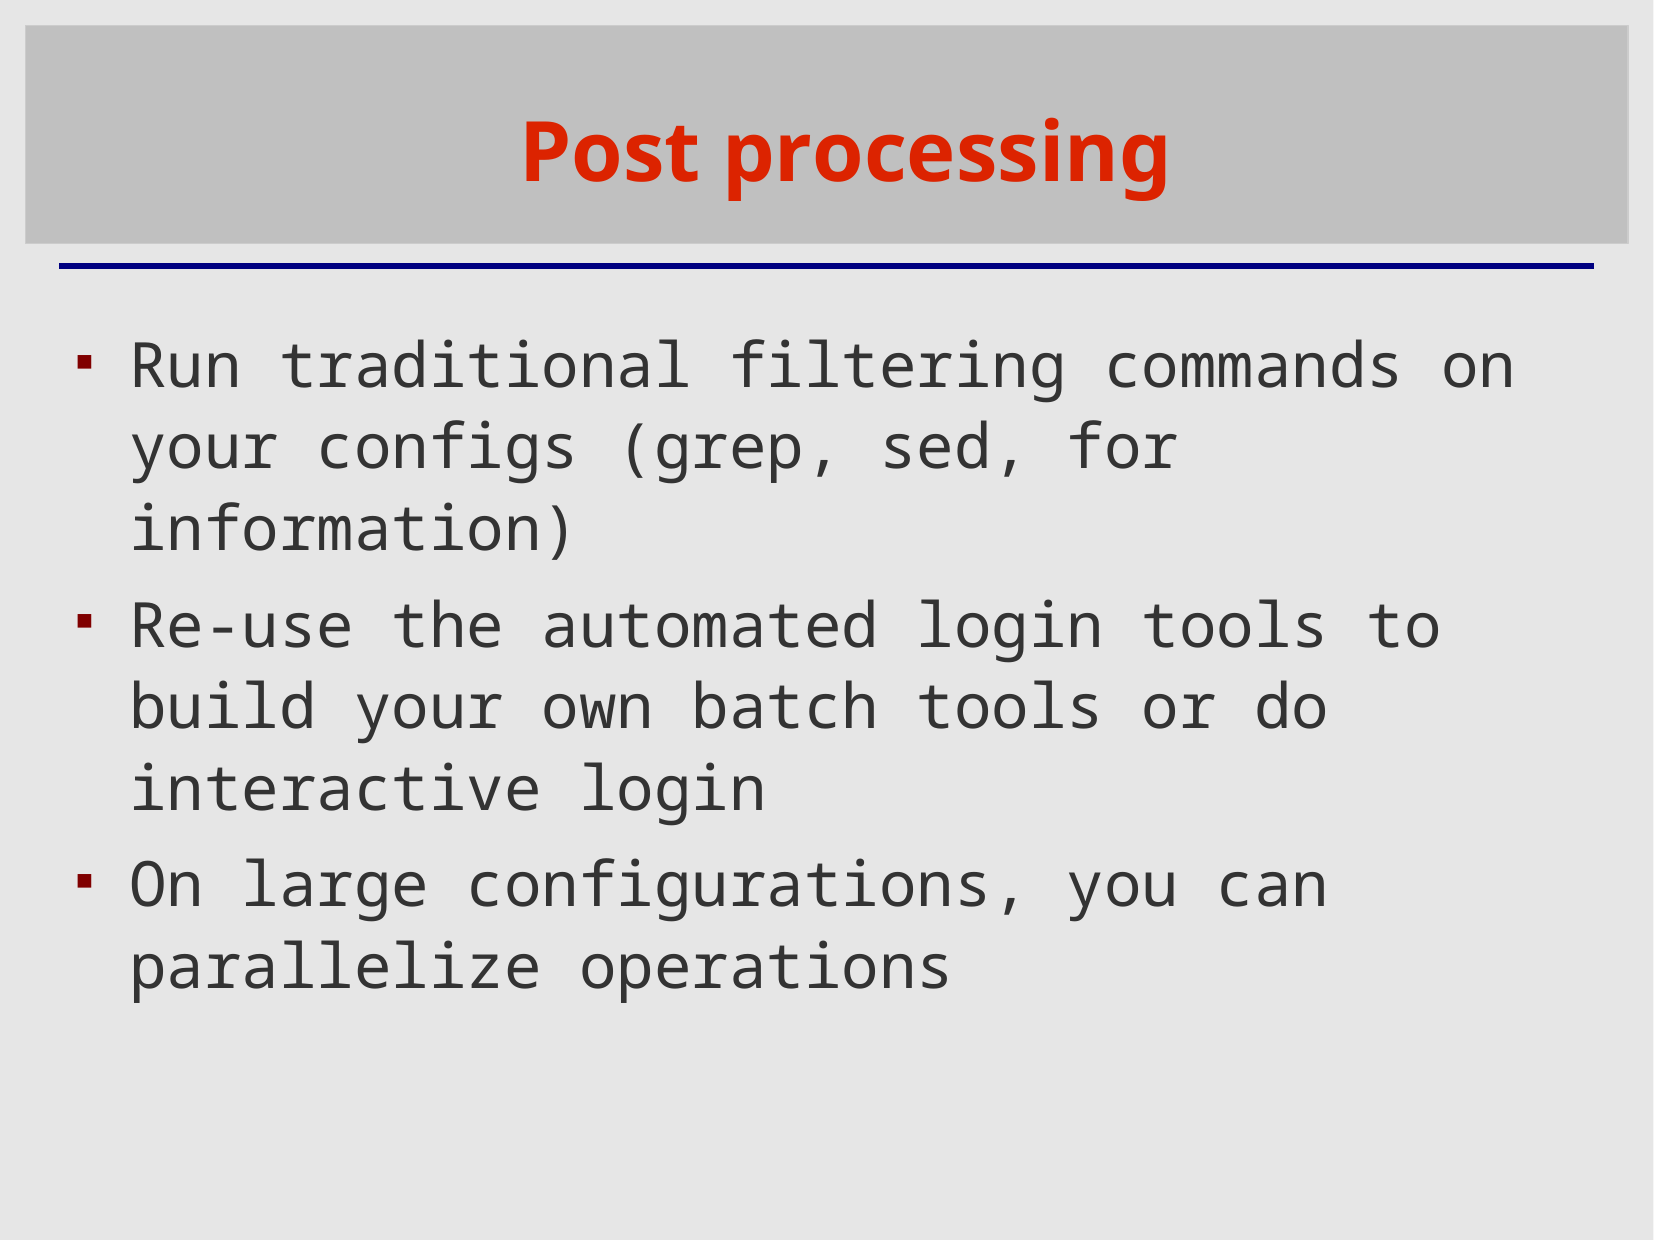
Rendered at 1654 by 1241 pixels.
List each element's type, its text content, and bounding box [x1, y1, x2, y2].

title Post processing [121, 46, 1534, 254]
list Run traditional filtering commands on your configs (grep, sed, for information) Re-use the automated login tools to build your own batch tools or do interactive login On large configurations, you can parallelize operations [59, 322, 1595, 1132]
